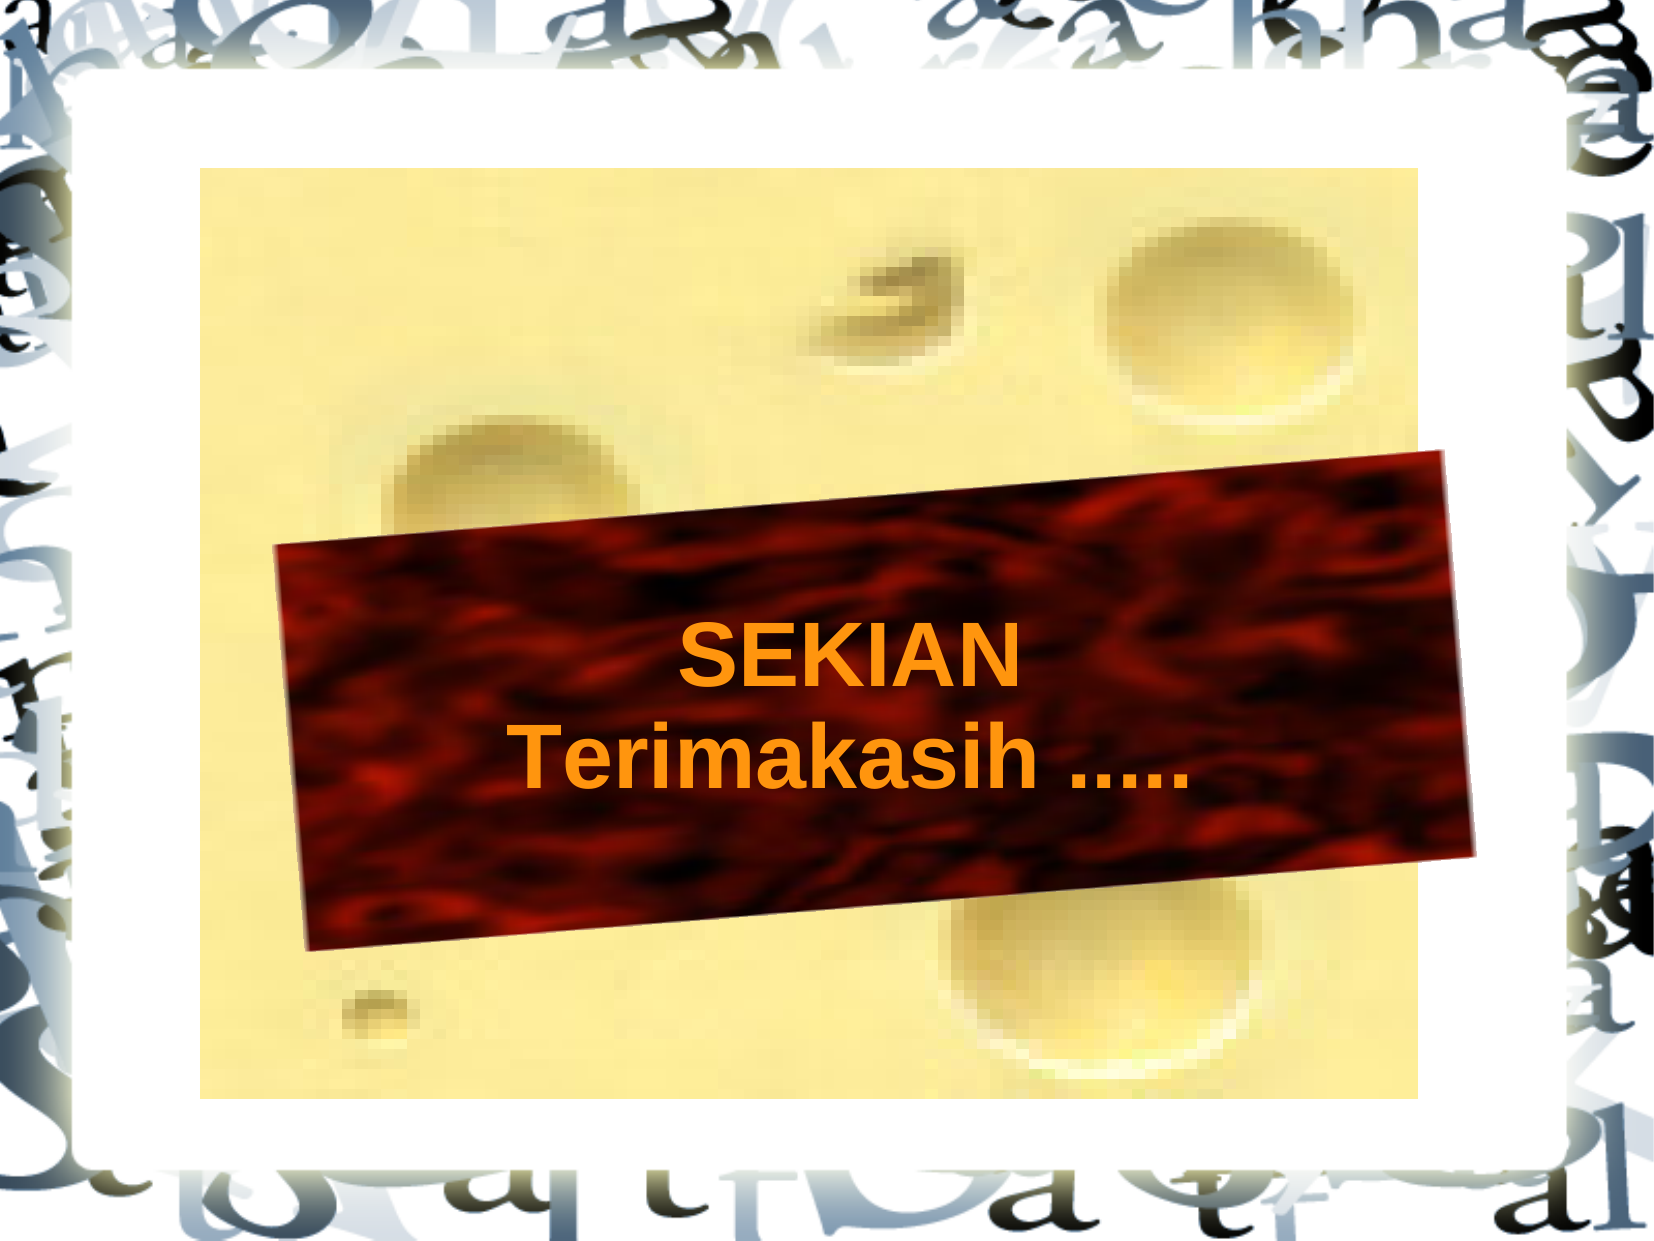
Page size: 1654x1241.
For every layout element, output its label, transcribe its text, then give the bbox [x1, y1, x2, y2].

picture [0, 0, 1654, 1241]
title SEKIAN Terimakasih ..... [106, 602, 1595, 810]
